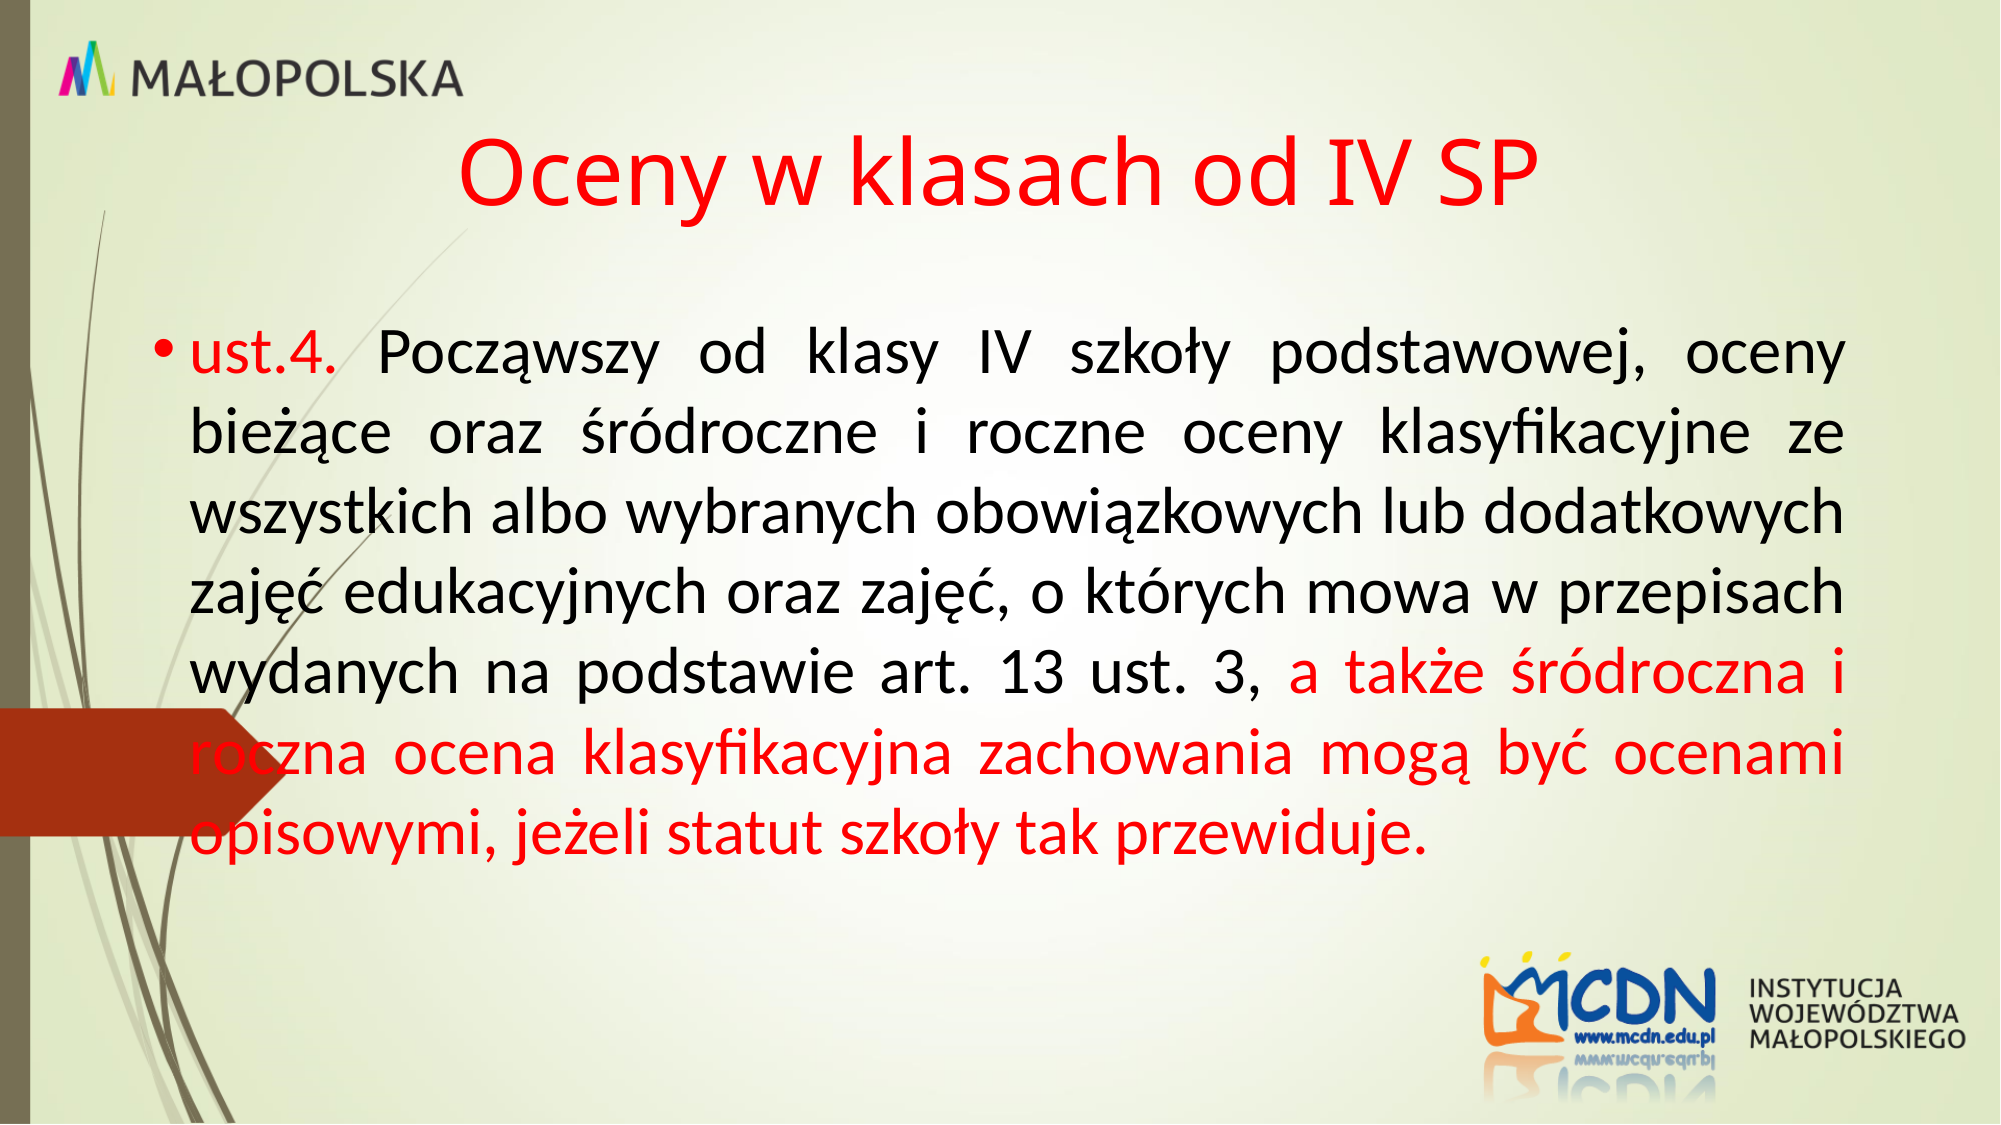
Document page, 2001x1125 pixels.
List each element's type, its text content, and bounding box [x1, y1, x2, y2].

picture [0, 0, 2001, 1125]
list ust.4. Począwszy od klasy IV szkoły podstawowej, oceny bieżące oraz śródroczne i roczne oceny klasyfikacyjne ze wszystkich albo wybranych obowiązkowych lub dodatkowych zajęć edukacyjnych oraz zajęć, o których mowa w przepisach wydanych na podstawie art. 13 ust. 3, a także śródroczna i roczna ocena klasyfikacyjna zachowania mogą być ocenami opisowymi, jeżeli statut szkoły tak przewiduje. [137, 299, 1863, 1014]
title Oceny w klasach od IV SP [137, 59, 1863, 278]
